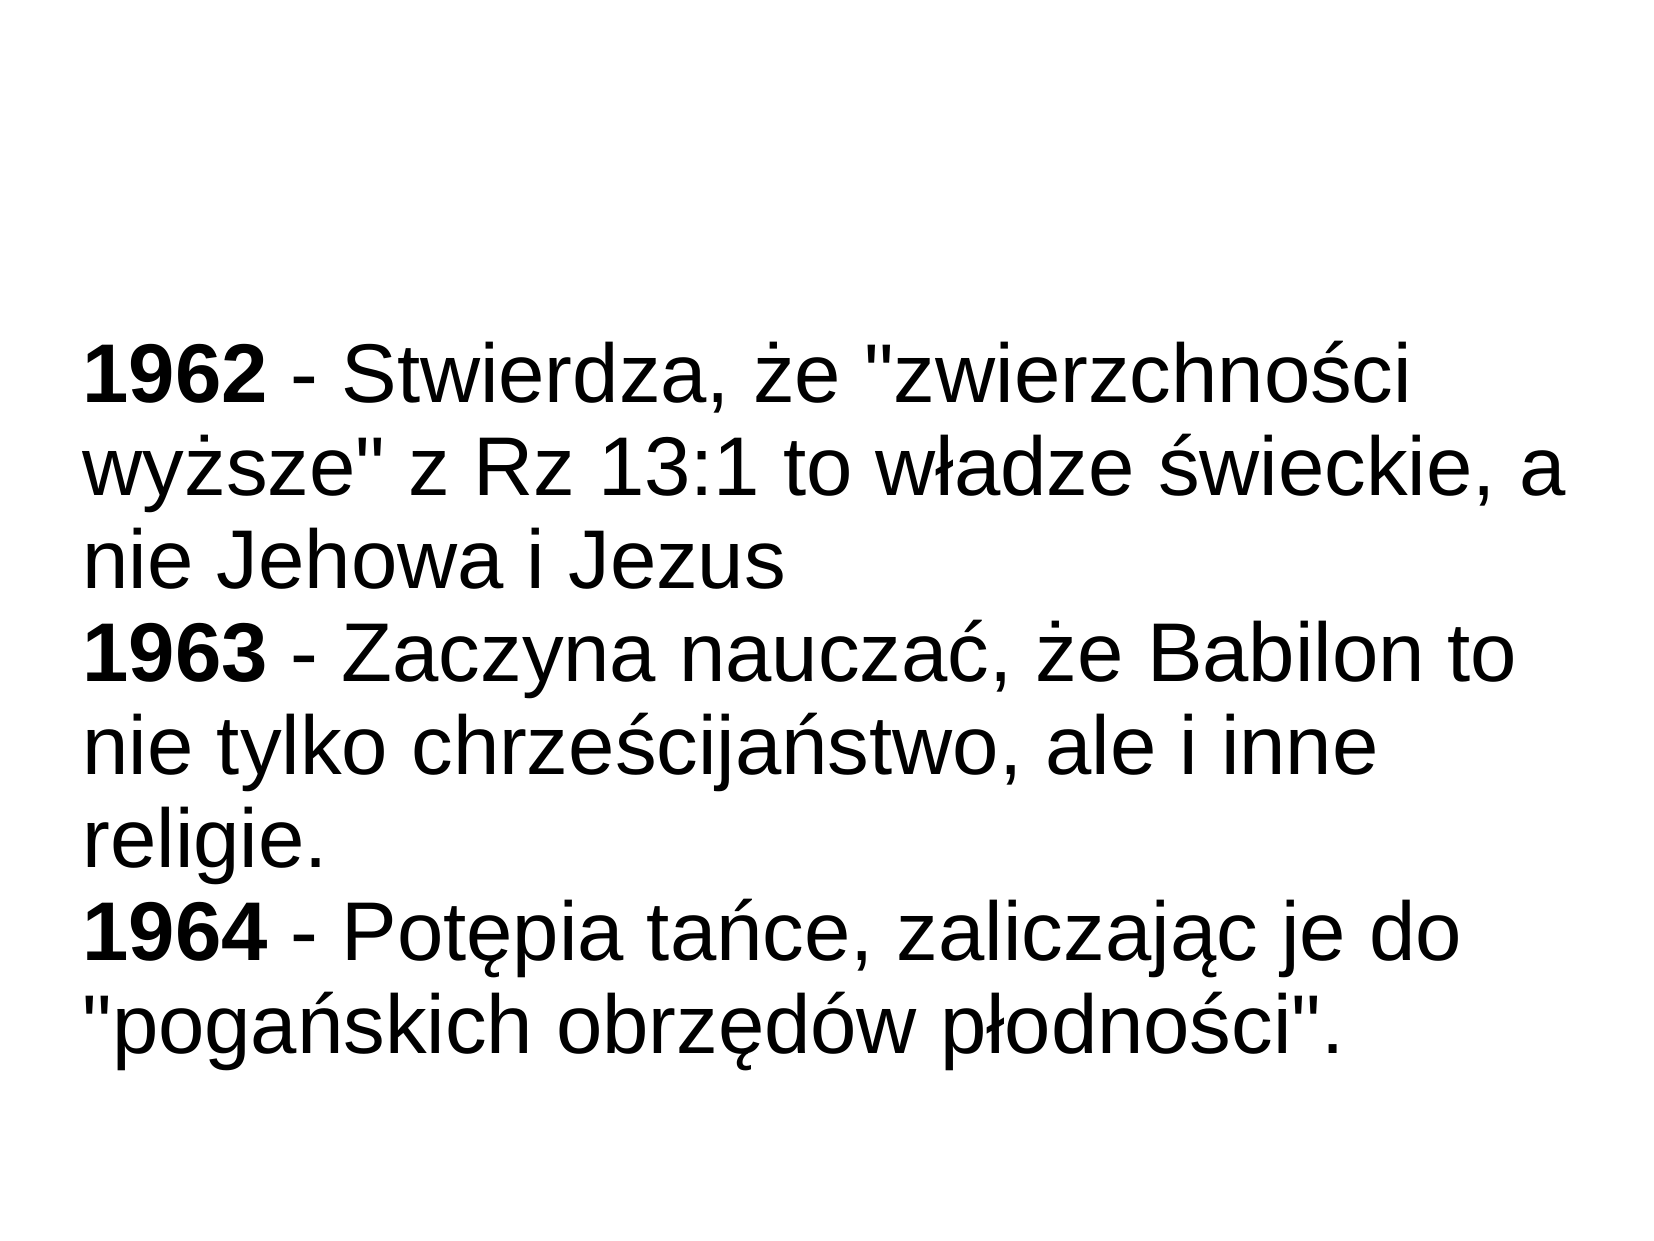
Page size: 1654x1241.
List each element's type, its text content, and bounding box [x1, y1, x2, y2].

subtitle 1962 - Stwierdza, że "zwierzchności wyższe" z Rz 13:1 to władze świeckie, a nie Jehowa i Jezus 1963 - Zaczyna nauczać, że Babilon to nie tylko chrześcijaństwo, ale i inne religie. 1964 - Potępia tańce, zaliczając je do "pogańskich obrzędów płodności". [82, 297, 1571, 1102]
